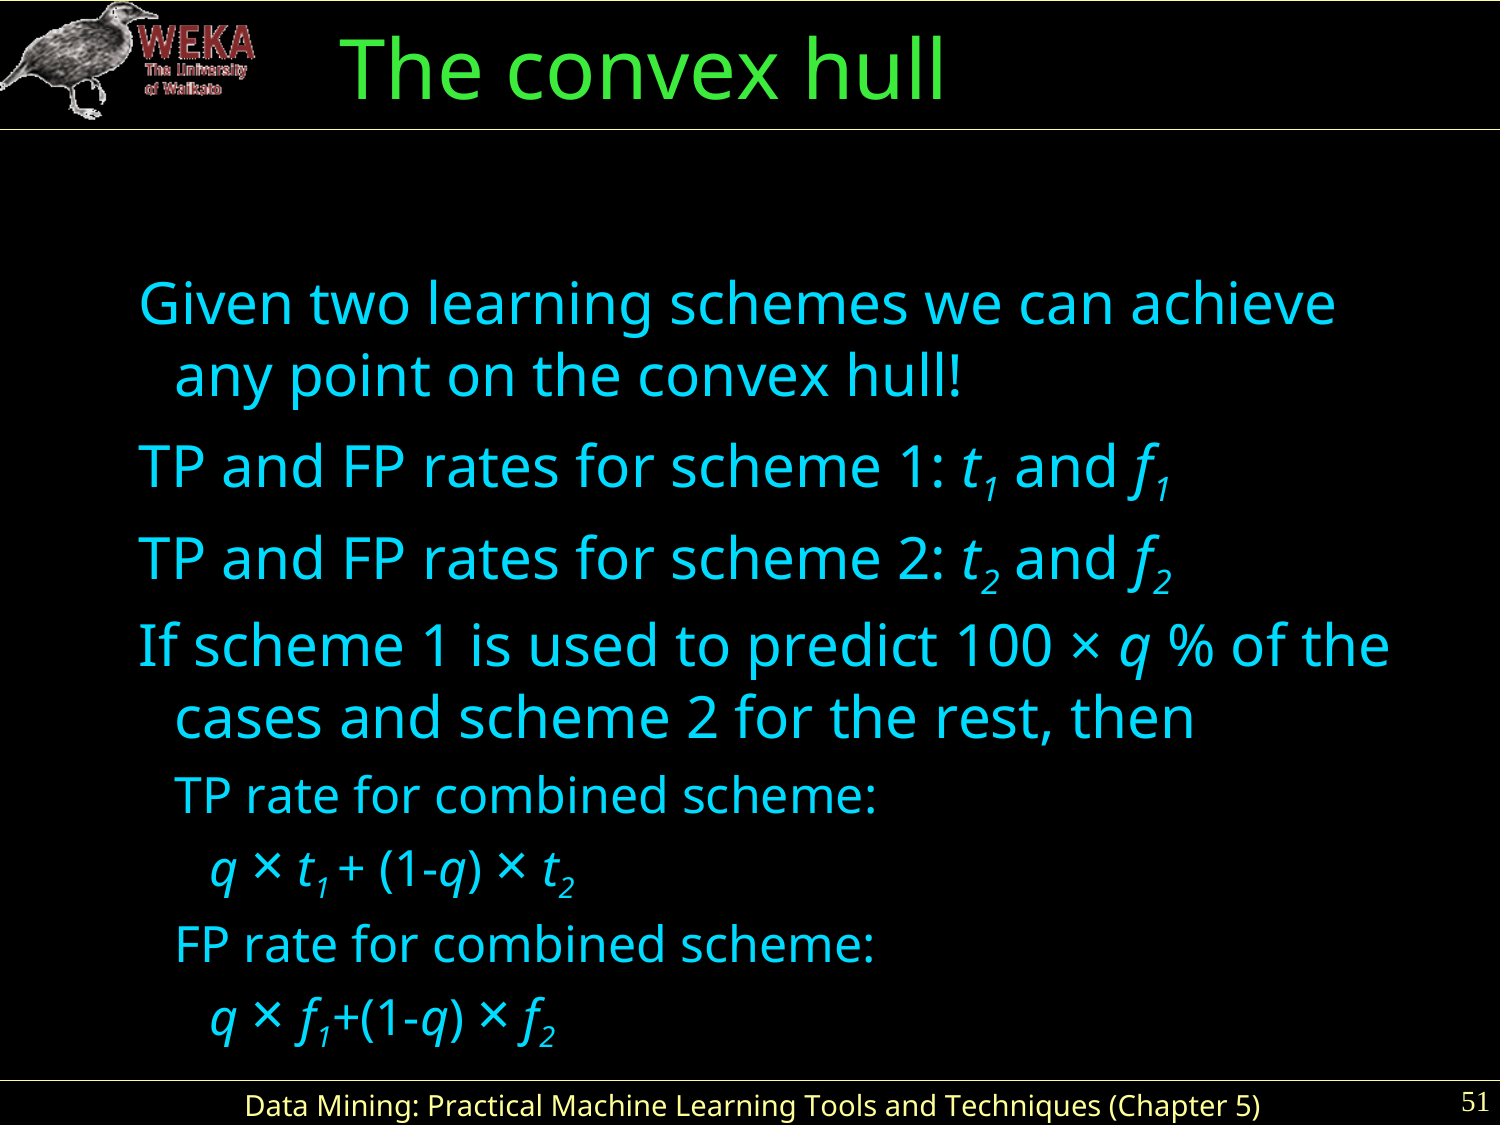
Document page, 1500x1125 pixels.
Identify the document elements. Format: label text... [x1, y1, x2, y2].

text_box Given two learning schemes we can achieve any point on the convex hull! TP and FP rates for scheme 1: t1 and f1 TP and FP rates for scheme 2: t2 and f2 If scheme 1 is used to predict 100 × q % of the cases and scheme 2 for the rest, then TP rate for combined scheme: q × t1 + (1-q) × t2 FP rate for combined scheme: q × f1+(1-q) × f2 [88, 260, 1418, 958]
title The convex hull [324, 0, 1500, 148]
picture [0, 1, 266, 129]
